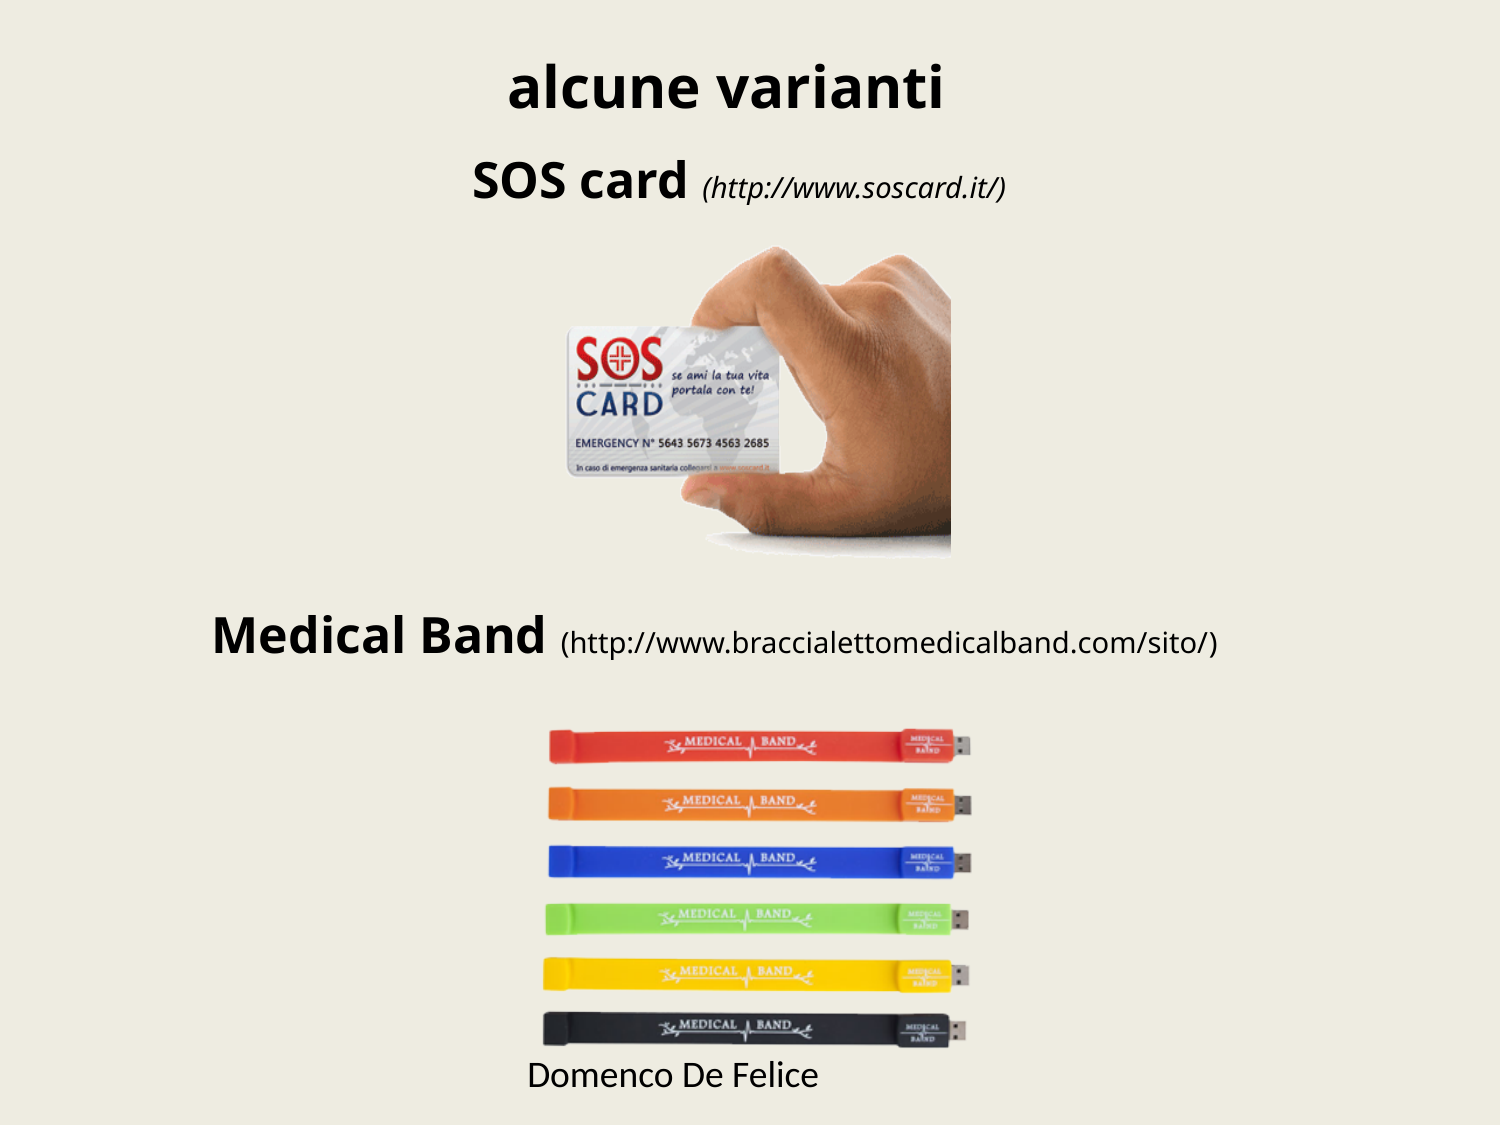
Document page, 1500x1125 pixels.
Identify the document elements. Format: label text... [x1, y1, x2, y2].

picture [561, 243, 951, 563]
picture [521, 674, 991, 1125]
footer Domenco De Felice [512, 1042, 988, 1103]
text_box Medical Band (http://www.braccialettomedicalband.com/sito/) [196, 596, 1296, 672]
text_box alcune varianti [242, 42, 1211, 128]
text_box SOS card (http://www.soscard.it/) [86, 141, 1400, 216]
